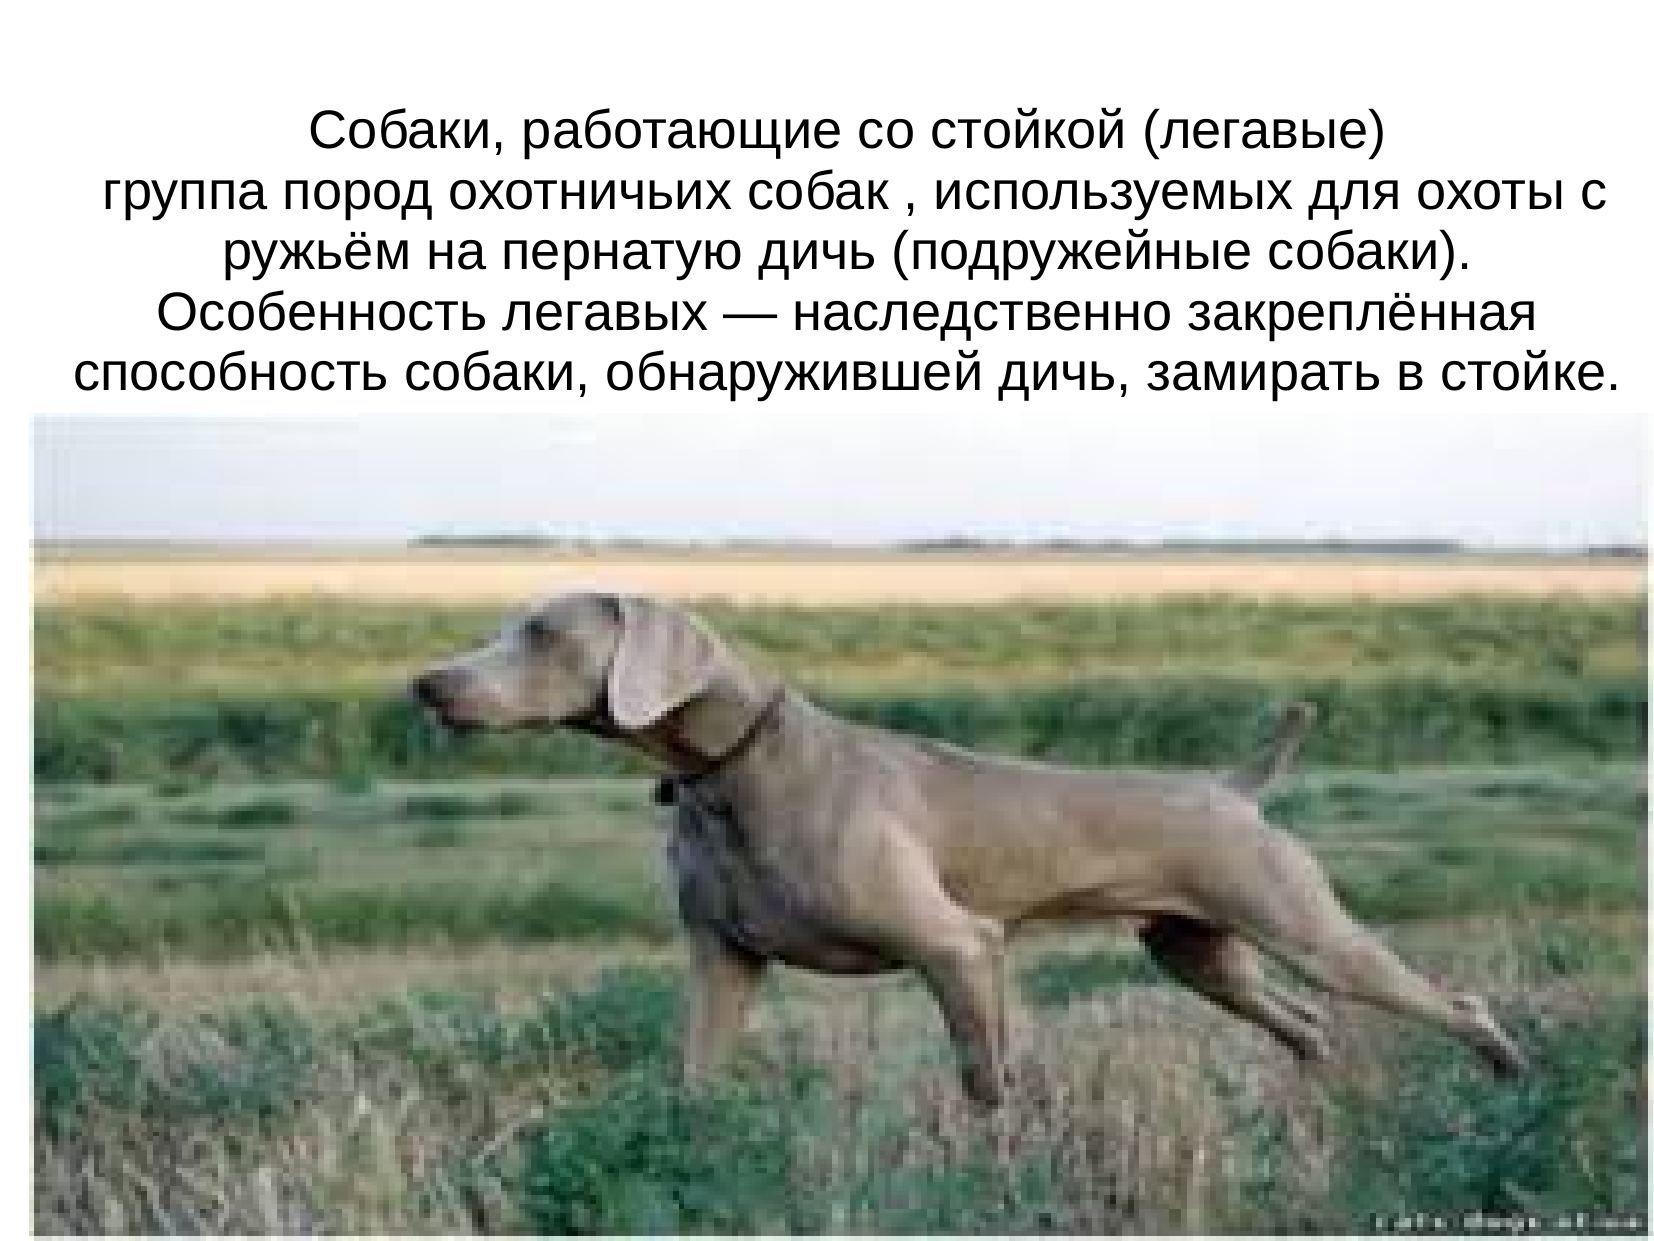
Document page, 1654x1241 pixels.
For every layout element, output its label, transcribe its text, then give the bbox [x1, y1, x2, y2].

picture [29, 413, 1654, 1241]
text_box Собаки, работающие со стойкой (легавые) группа пород охотничьих собак , используемых для охоты с ружьём на пернатую дичь (подружейные собаки). Особенность легавых — наследственно закреплённая способность собаки, обнаружившей дичь, замирать в стойке. [72, 29, 1625, 413]
